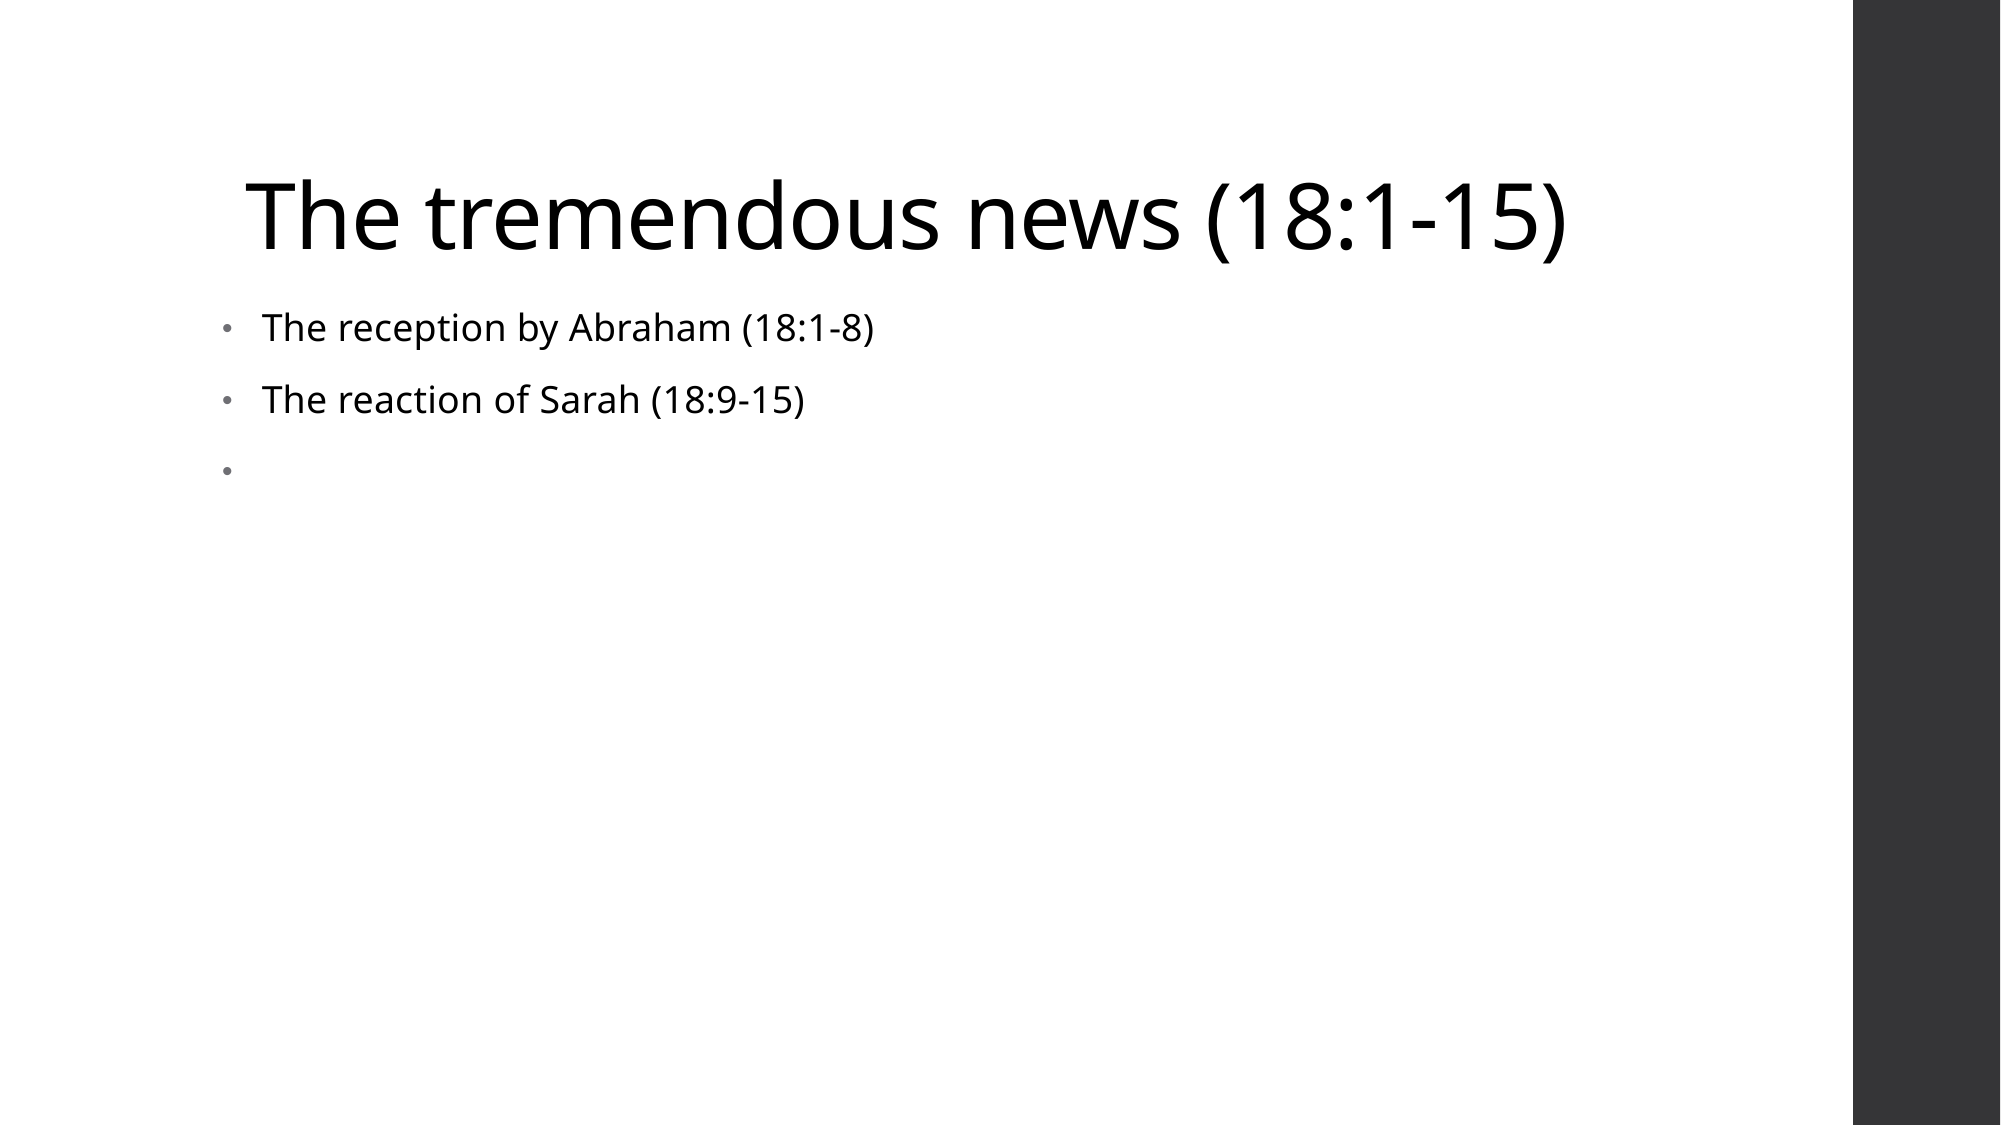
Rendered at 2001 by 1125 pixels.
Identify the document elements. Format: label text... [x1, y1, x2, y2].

list The reception by Abraham (18:1-8) The reaction of Sarah (18:9-15) [206, 299, 1617, 1014]
title The tremendous news (18:1-15) [206, 60, 1797, 278]
